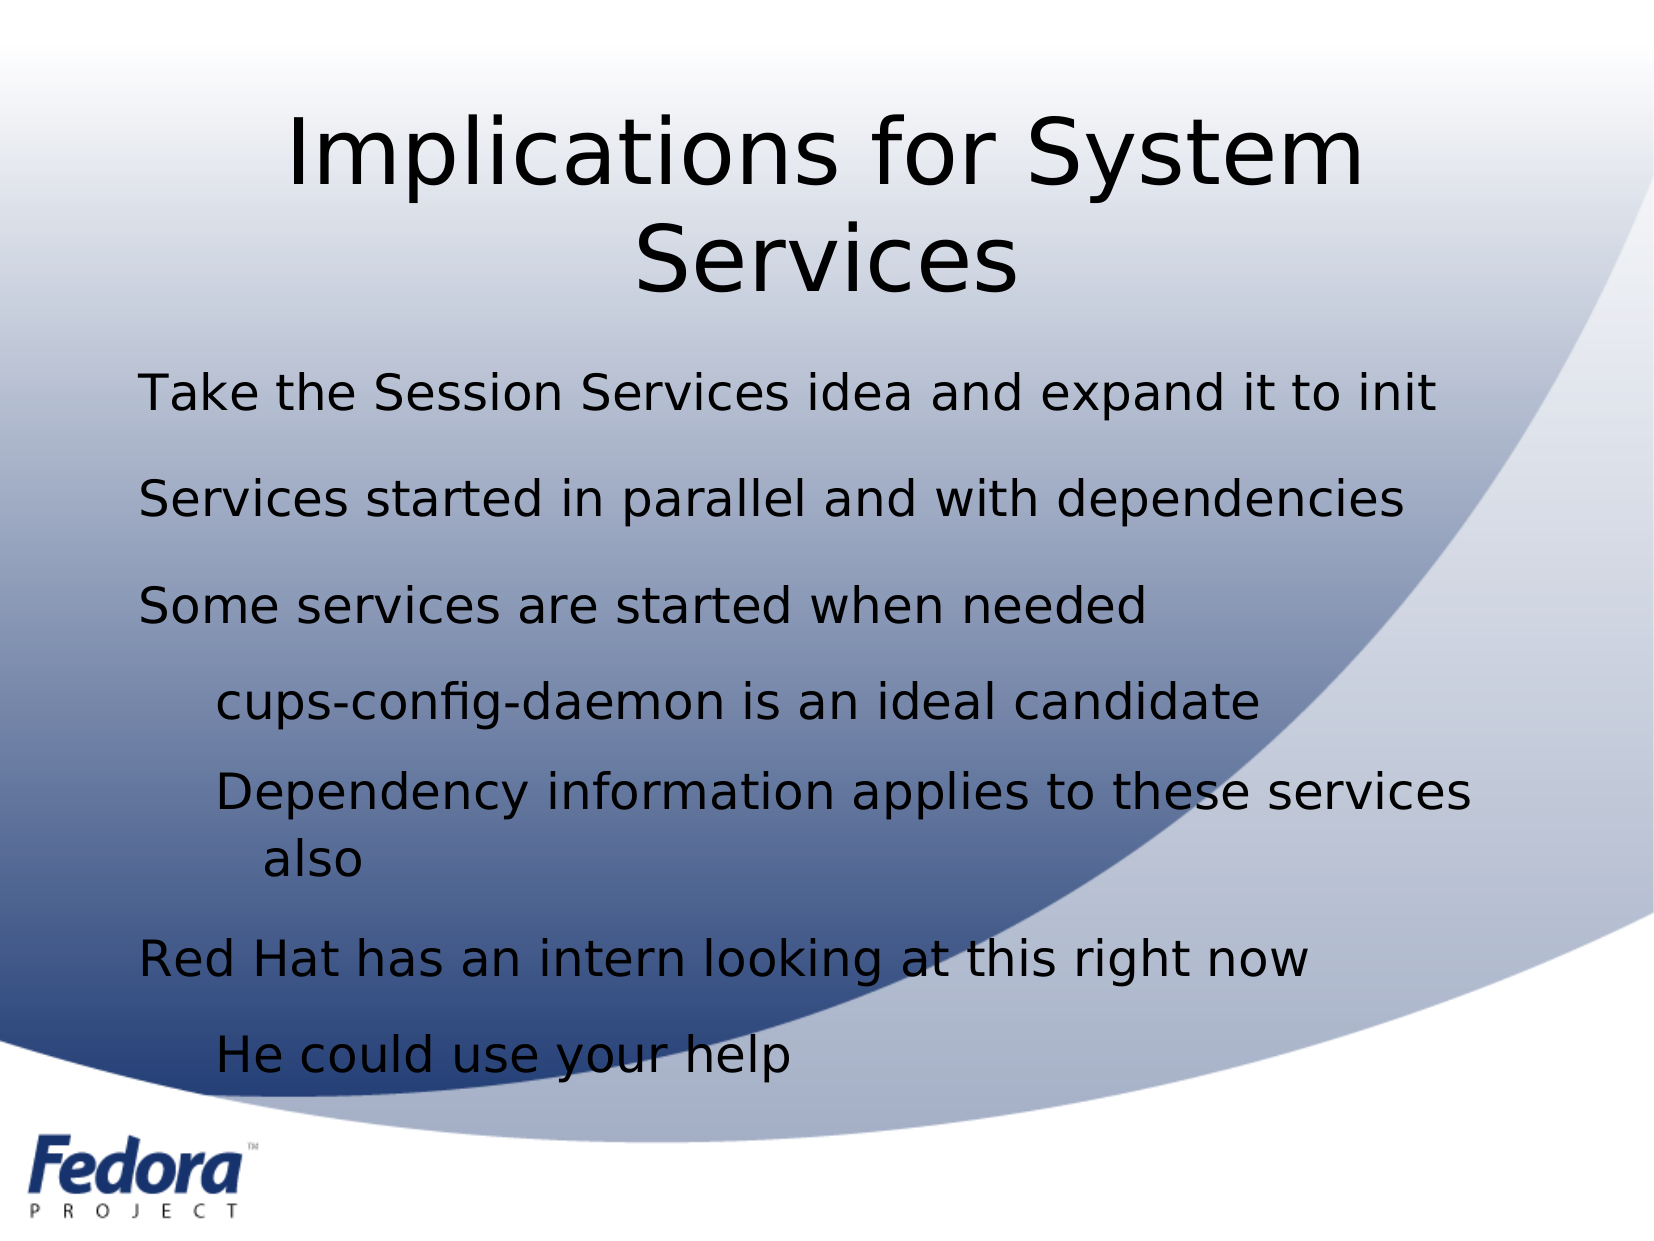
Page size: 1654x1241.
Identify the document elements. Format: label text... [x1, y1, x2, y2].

list Take the Session Services idea and expand it to init Services started in parallel and with dependencies Some services are started when needed cups-config-daemon is an ideal candidate Dependency information applies to these services also Red Hat has an intern looking at this right now He could use your help [121, 344, 1576, 1126]
picture [0, 0, 1654, 1241]
title Implications for System Services [121, 99, 1534, 314]
